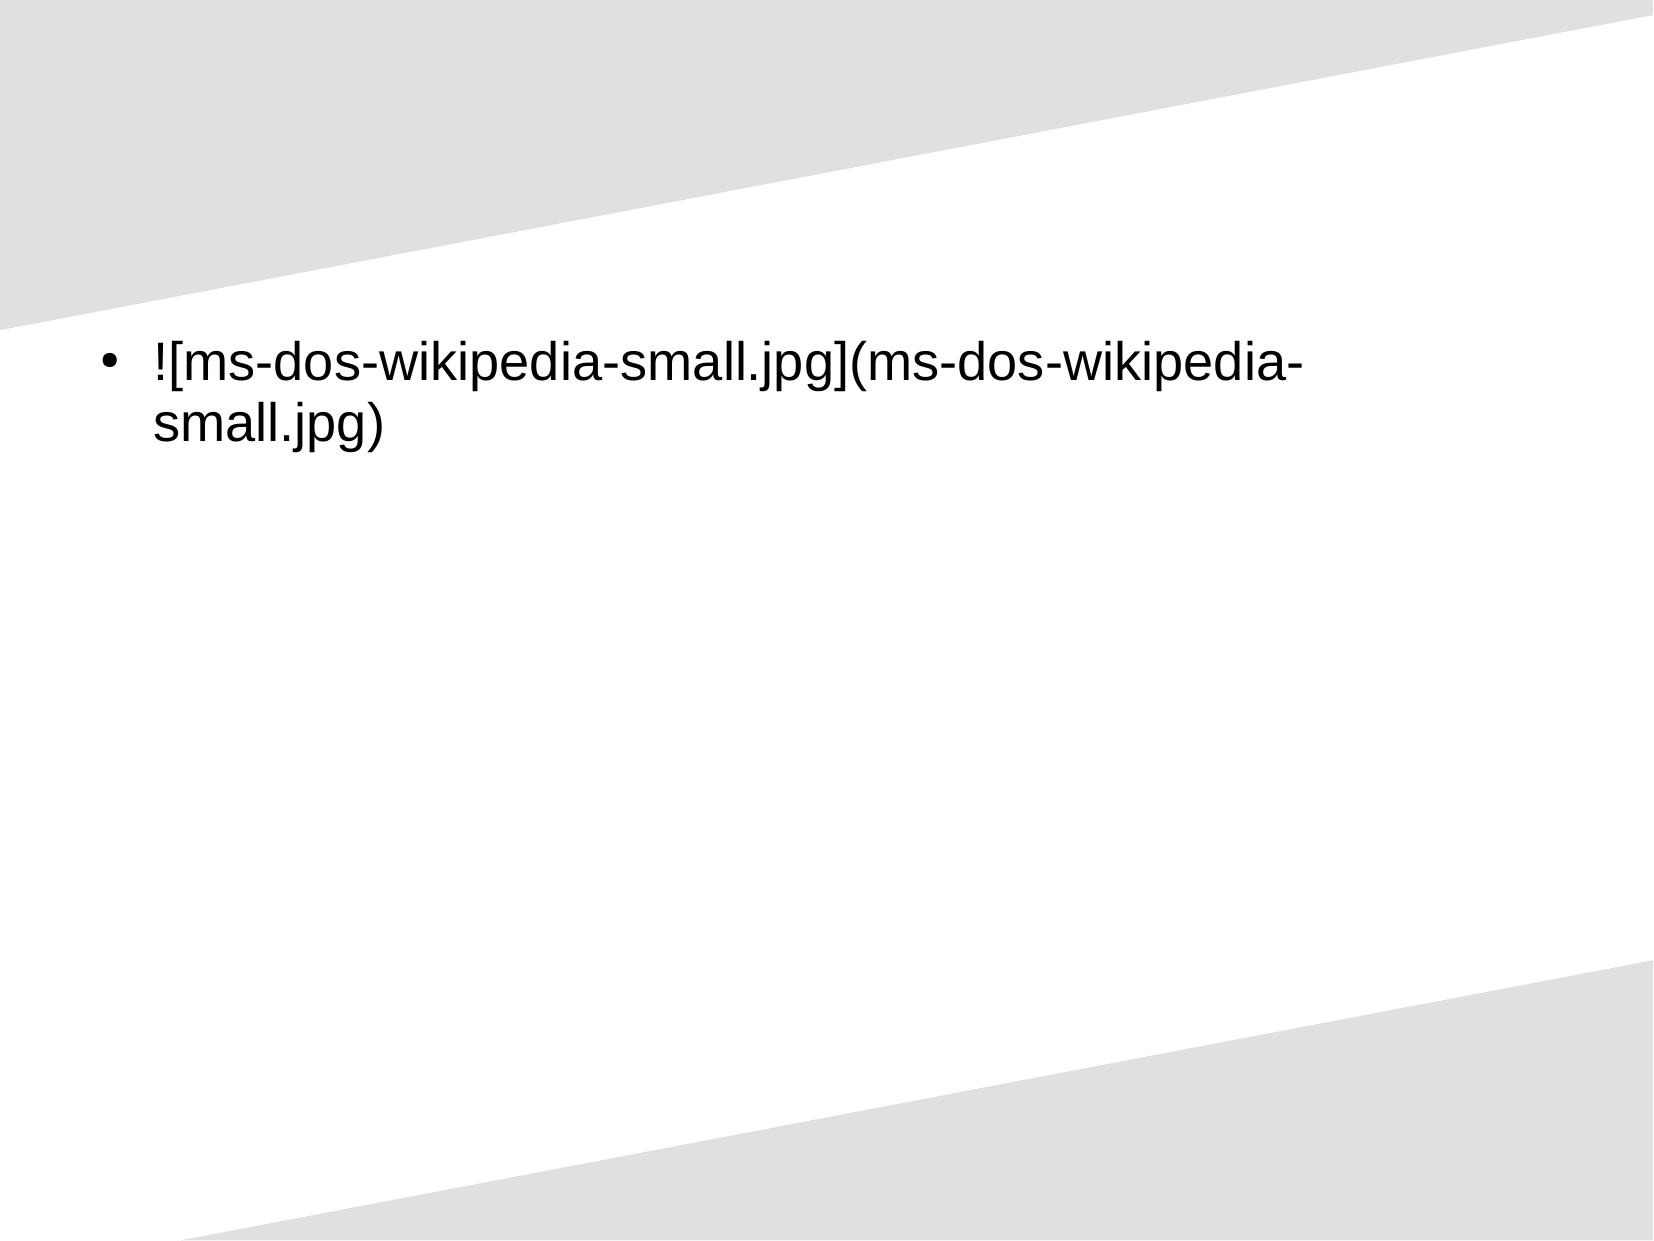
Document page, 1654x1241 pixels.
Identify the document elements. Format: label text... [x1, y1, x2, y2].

list ![ms-dos-wikipedia-small.jpg](ms-dos-wikipedia-small.jpg) [82, 331, 1538, 1052]
